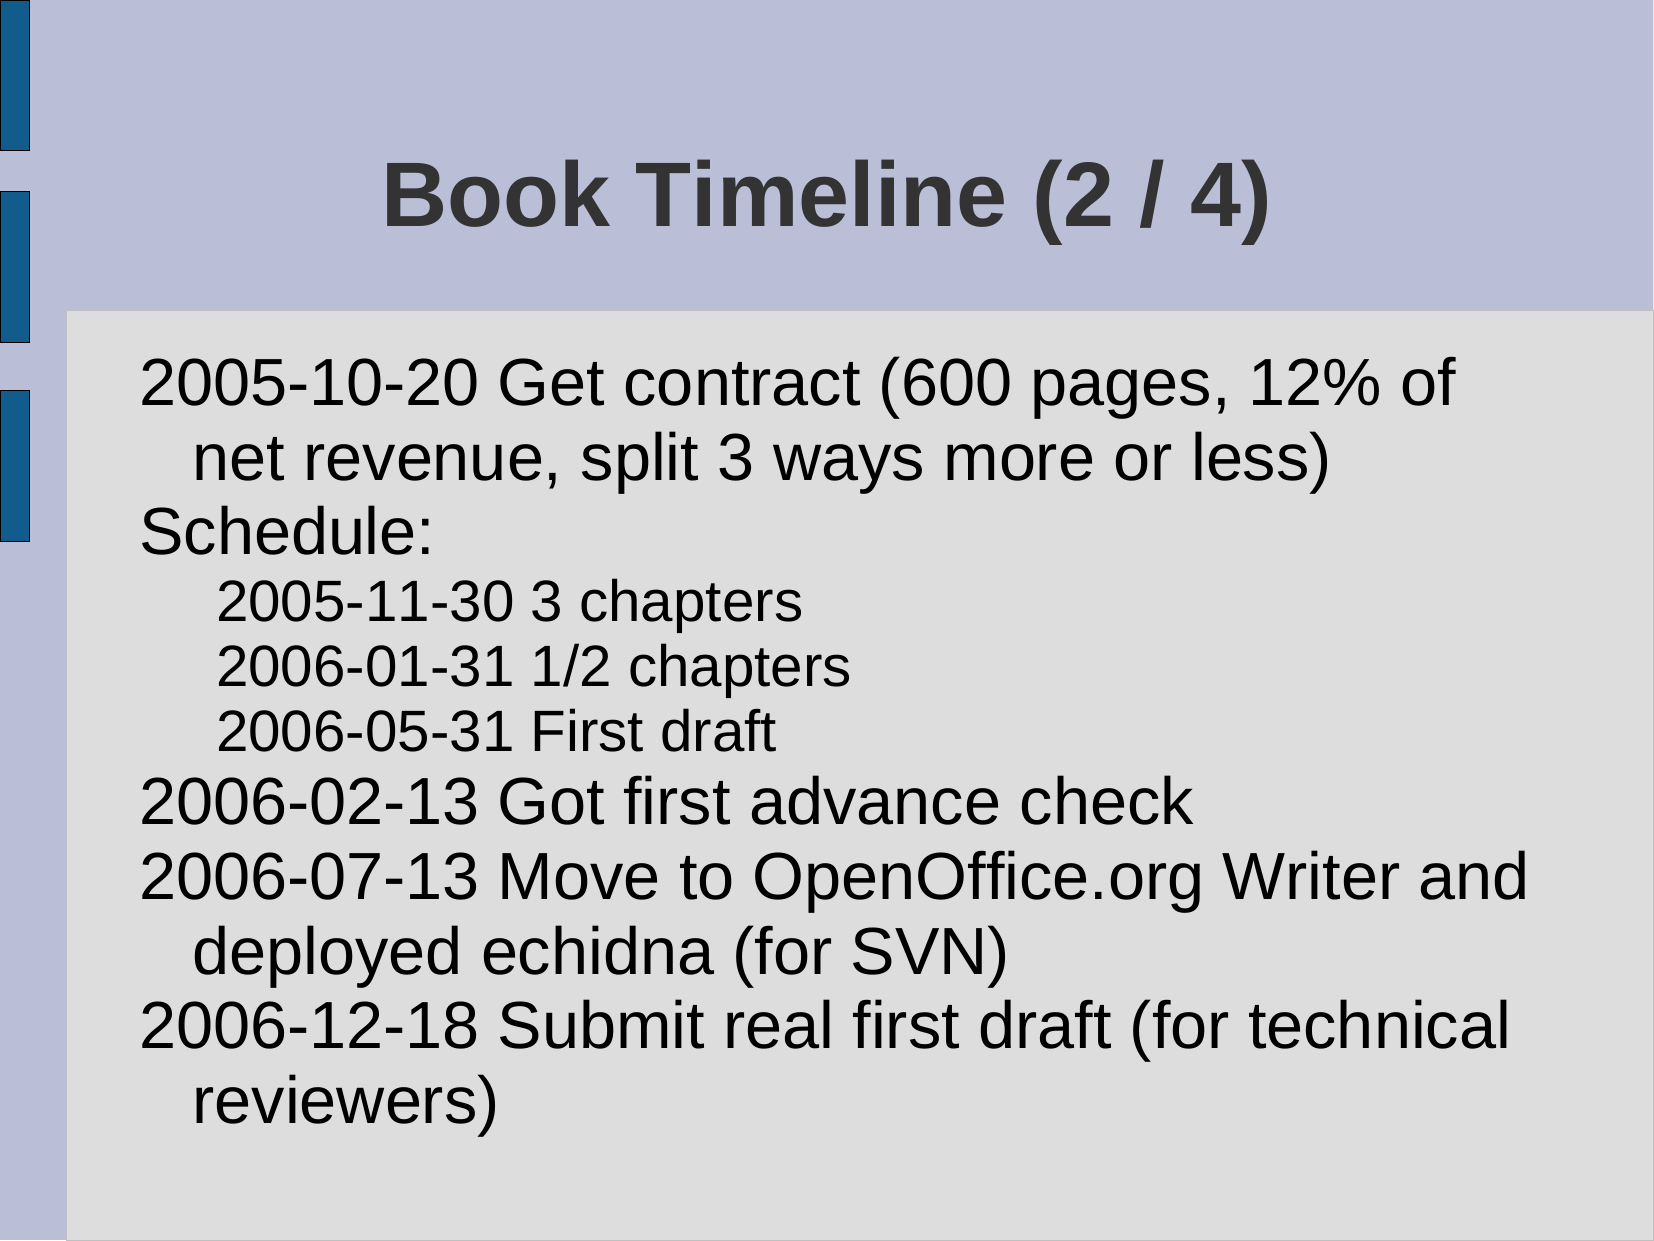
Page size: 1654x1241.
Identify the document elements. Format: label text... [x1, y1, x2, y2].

list 2005-10-20 Get contract (600 pages, 12% of net revenue, split 3 ways more or less) Schedule: 2005-11-30 3 chapters 2006-01-31 1/2 chapters 2006-05-31 First draft 2006-02-13 Got first advance check 2006-07-13 Move to OpenOffice.org Writer and deployed echidna (for SVN) 2006-12-18 Submit real first draft (for technical reviewers) [121, 344, 1534, 1138]
title Book Timeline (2 / 4) [121, 98, 1534, 291]
